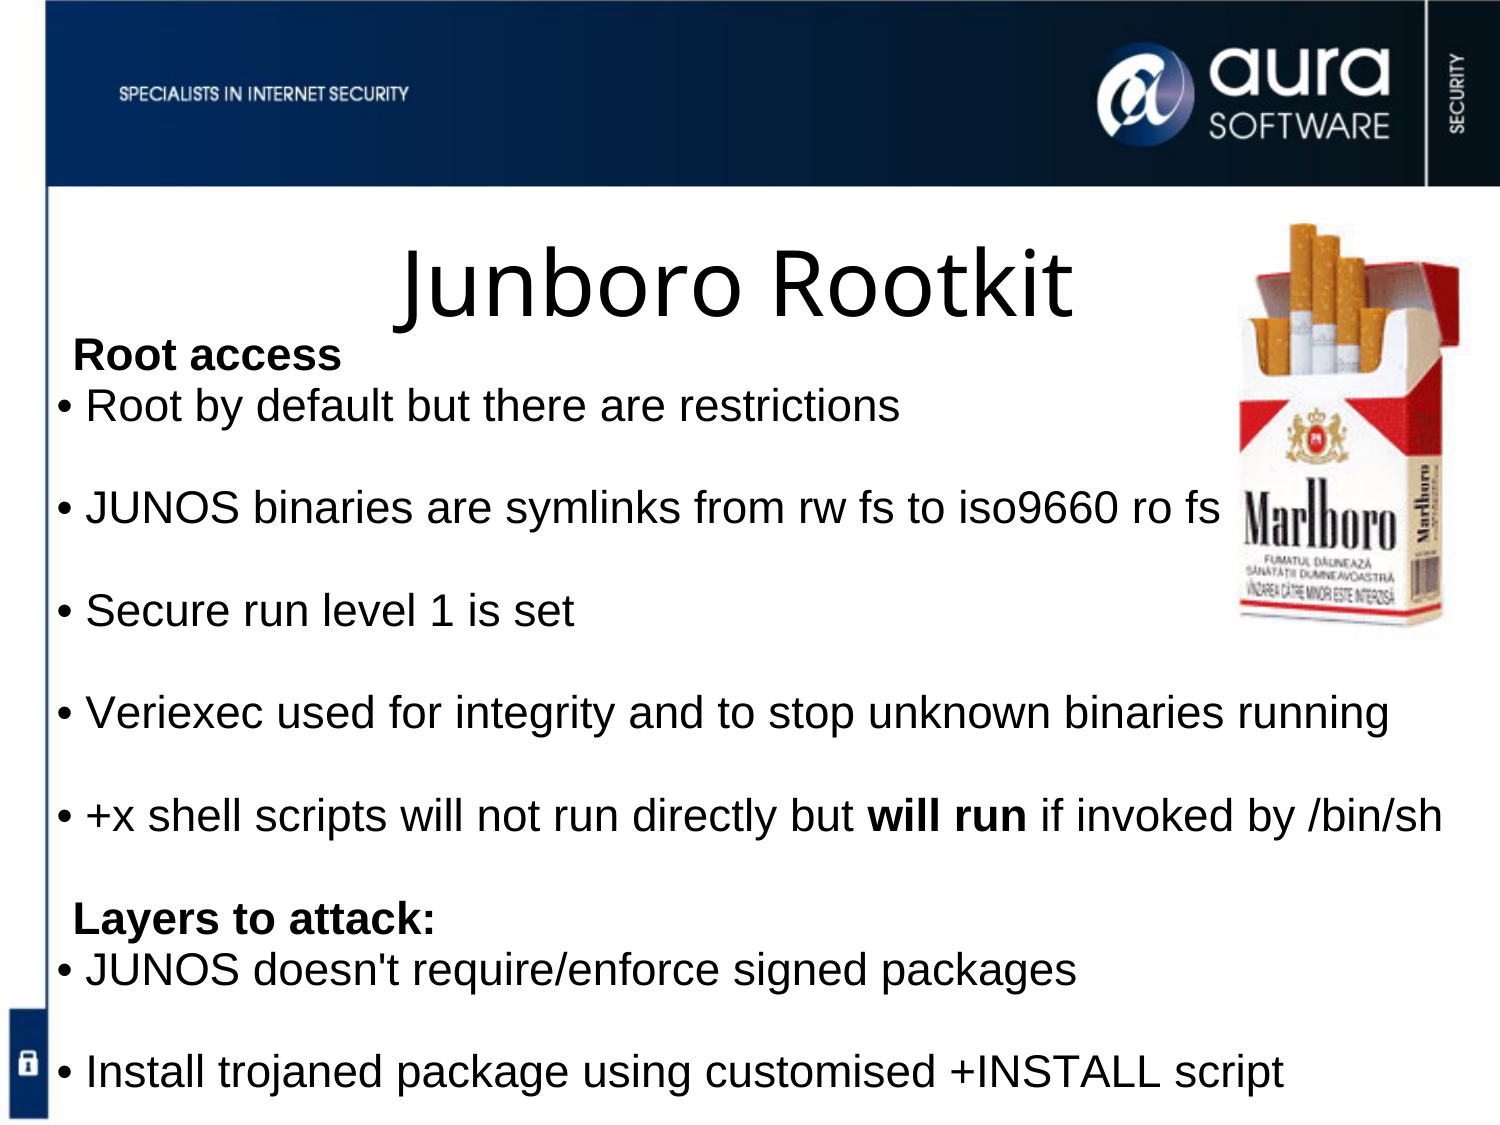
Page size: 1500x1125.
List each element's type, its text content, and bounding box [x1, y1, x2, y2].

text_box Root access Root by default but there are restrictions JUNOS binaries are symlinks from rw fs to iso9660 ro fs Secure run level 1 is set Veriexec used for integrity and to stop unknown binaries running +x shell scripts will not run directly but will run if invoked by /bin/sh Layers to attack: JUNOS doesn't require/enforce signed packages Install trojaned package using customised +INSTALL script [41, 321, 1457, 1106]
title Junboro Rootkit [75, 170, 1426, 321]
picture [0, 0, 1500, 1125]
